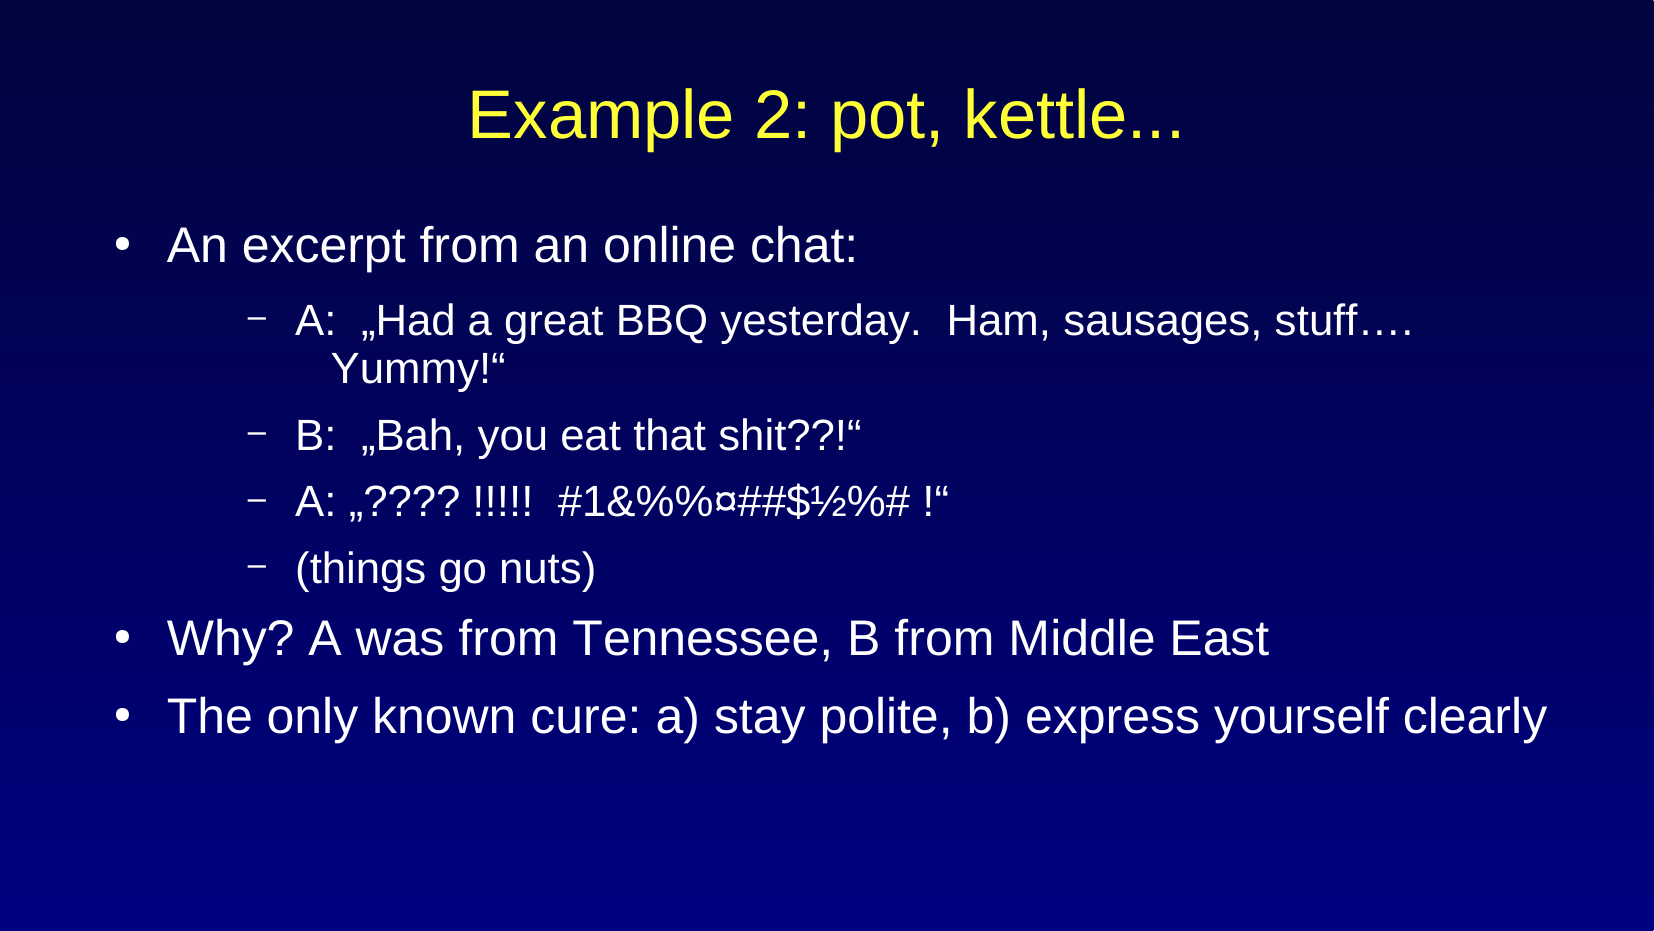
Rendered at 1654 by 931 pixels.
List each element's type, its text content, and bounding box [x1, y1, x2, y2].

list An excerpt from an online chat: A: „Had a great BBQ yesterday. Ham, sausages, stuff…. Yummy!“ B: „Bah, you eat that shit??!“ A: „???? !!!!! #1&%%¤##$½%# !“ (things go nuts) Why? A was from Tennessee, B from Middle East The only known cure: a) stay polite, b) express yourself clearly [82, 217, 1571, 758]
title Example 2: pot, kettle... [82, 37, 1571, 193]
